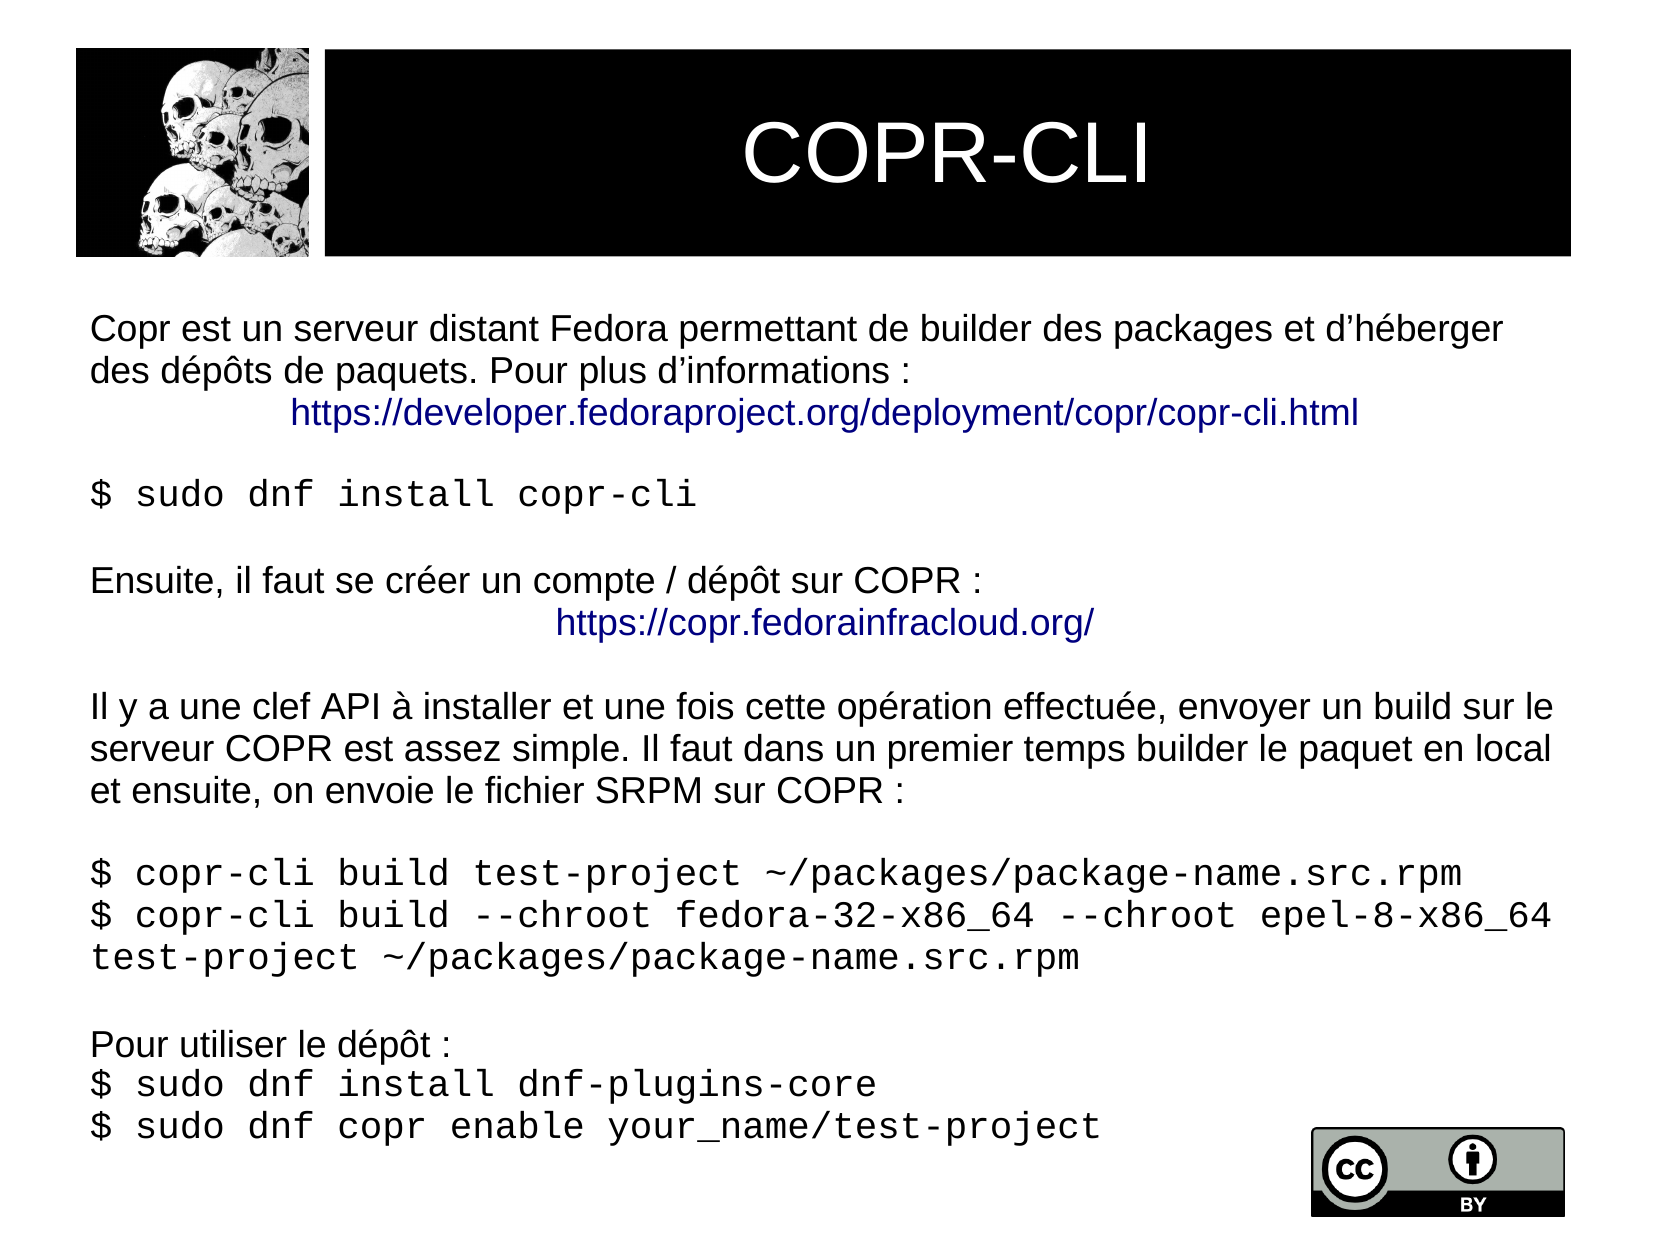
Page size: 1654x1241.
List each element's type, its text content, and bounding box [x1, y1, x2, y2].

title COPR-CLI [324, 49, 1571, 257]
text_box Copr est un serveur distant Fedora permettant de builder des packages et d’héberger des dépôts de paquets. Pour plus d’informations : https://developer.fedoraproject.org/deployment/copr/copr-cli.html $ sudo dnf install copr-cli Ensuite, il faut se créer un compte / dépôt sur COPR : https://copr.fedorainfracloud.org/ Il y a une clef API à installer et une fois cette opération effectuée, envoyer un build sur le serveur COPR est assez simple. Il faut dans un premier temps builder le paquet en local et ensuite, on envoie le fichier SRPM sur COPR : $ copr-cli build test-project ~/packages/package-name.src.rpm $ copr-cli build --chroot fedora-32-x86_64 --chroot epel-8-x86_64 test-project ~/packages/package-name.src.rpm Pour utiliser le dépôt : $ sudo dnf install dnf-plugins-core $ sudo dnf copr enable your_name/test-project [75, 300, 1576, 1158]
picture [76, 48, 309, 257]
picture [1311, 1158, 1565, 1217]
